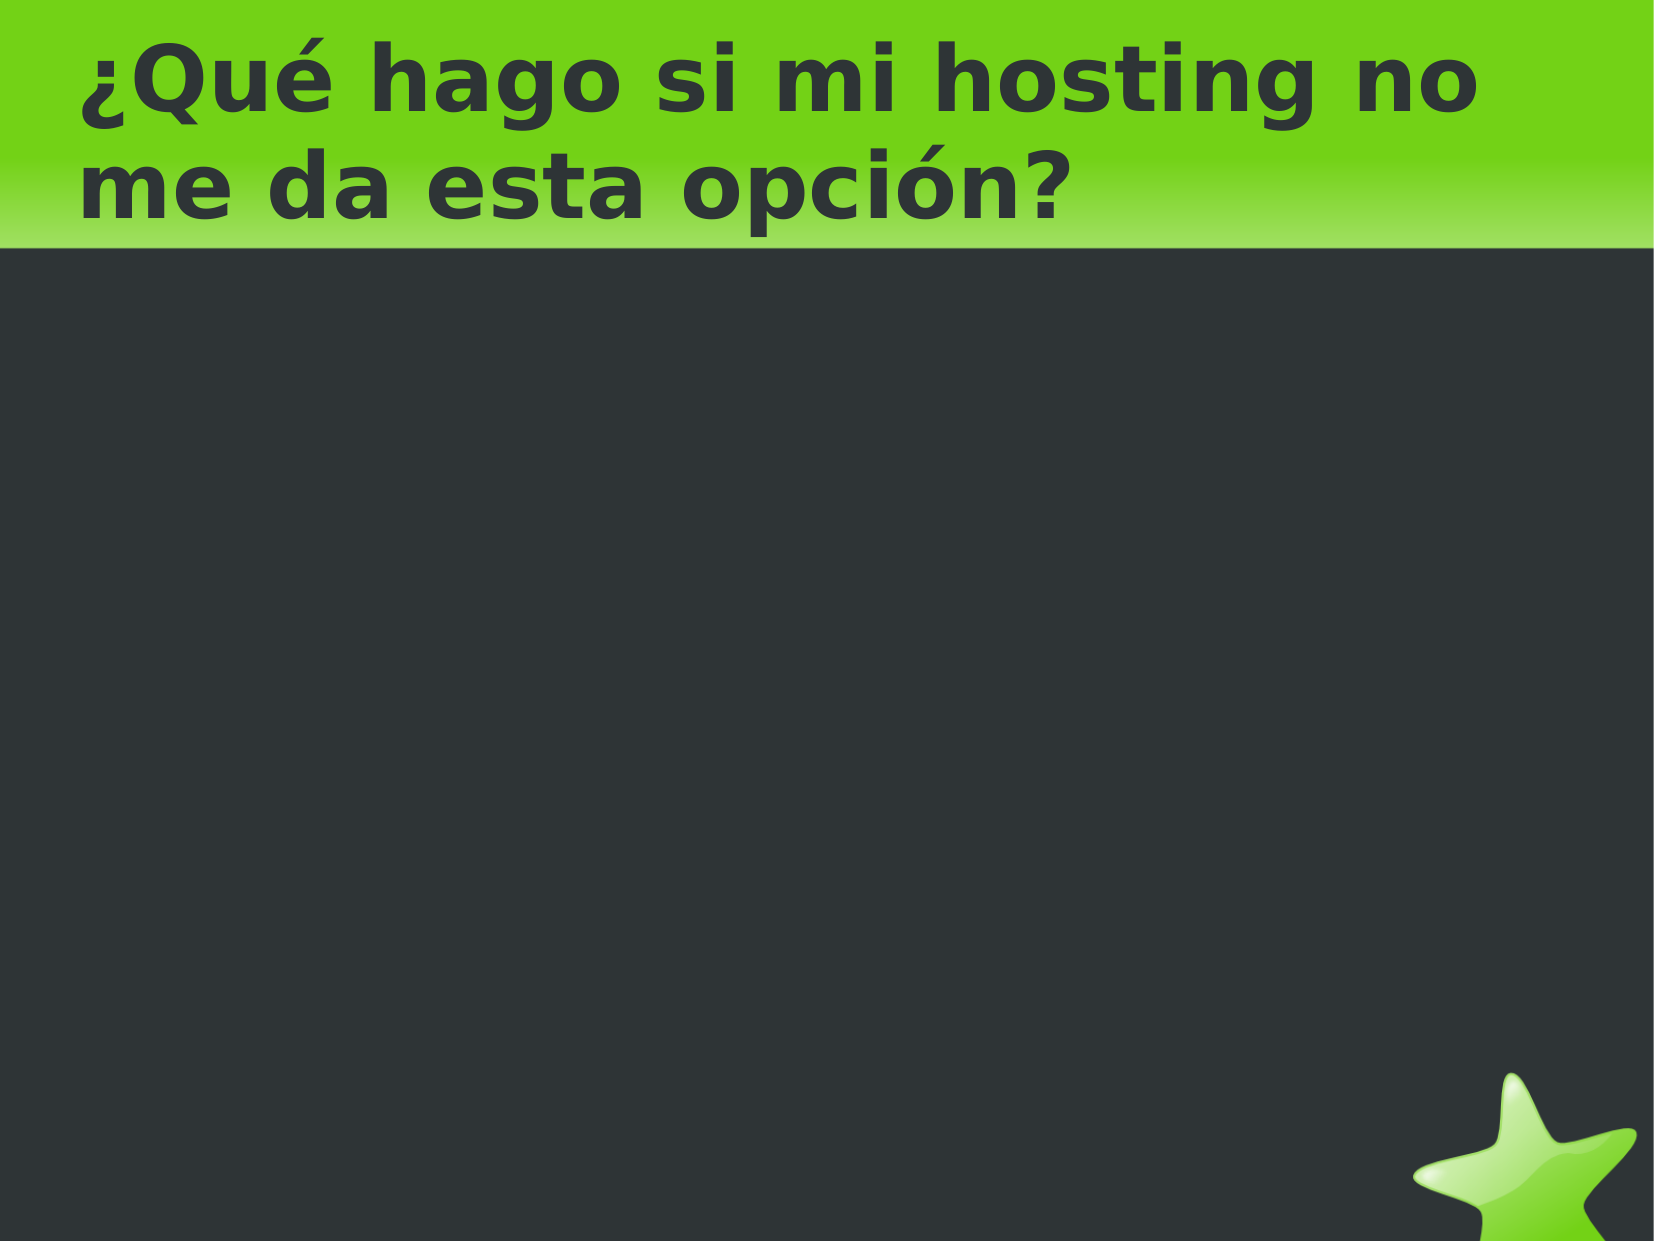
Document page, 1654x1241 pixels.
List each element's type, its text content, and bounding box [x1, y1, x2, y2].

picture [0, 0, 1654, 1241]
title ¿Qué hago si mi hosting no me da esta opción? [76, 25, 1565, 240]
